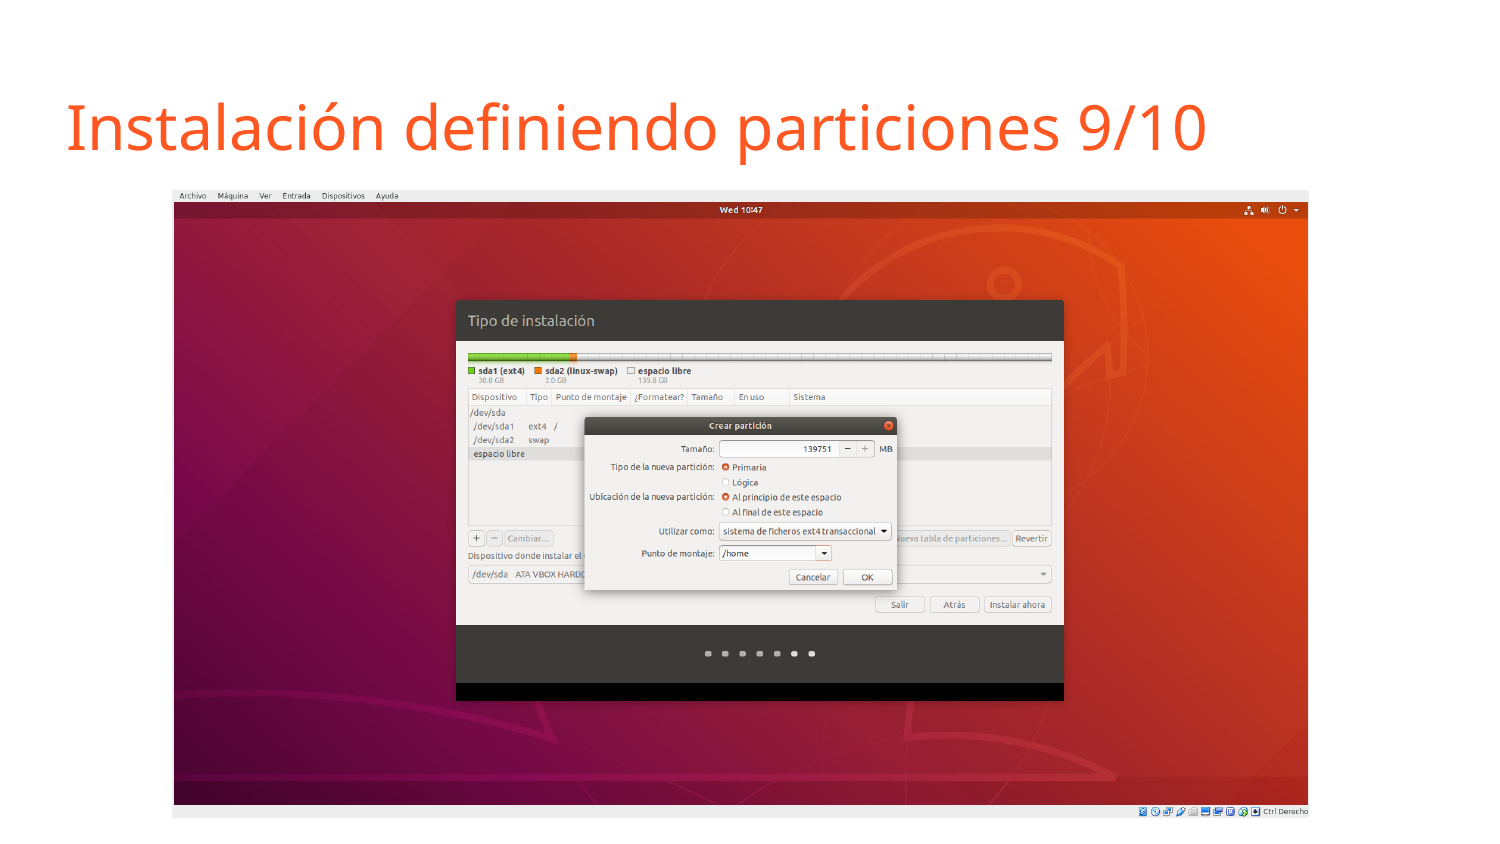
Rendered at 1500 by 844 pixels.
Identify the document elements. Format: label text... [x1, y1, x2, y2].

picture [172, 190, 1309, 818]
title Instalación definiendo particiones 9/10 [51, 72, 1449, 167]
